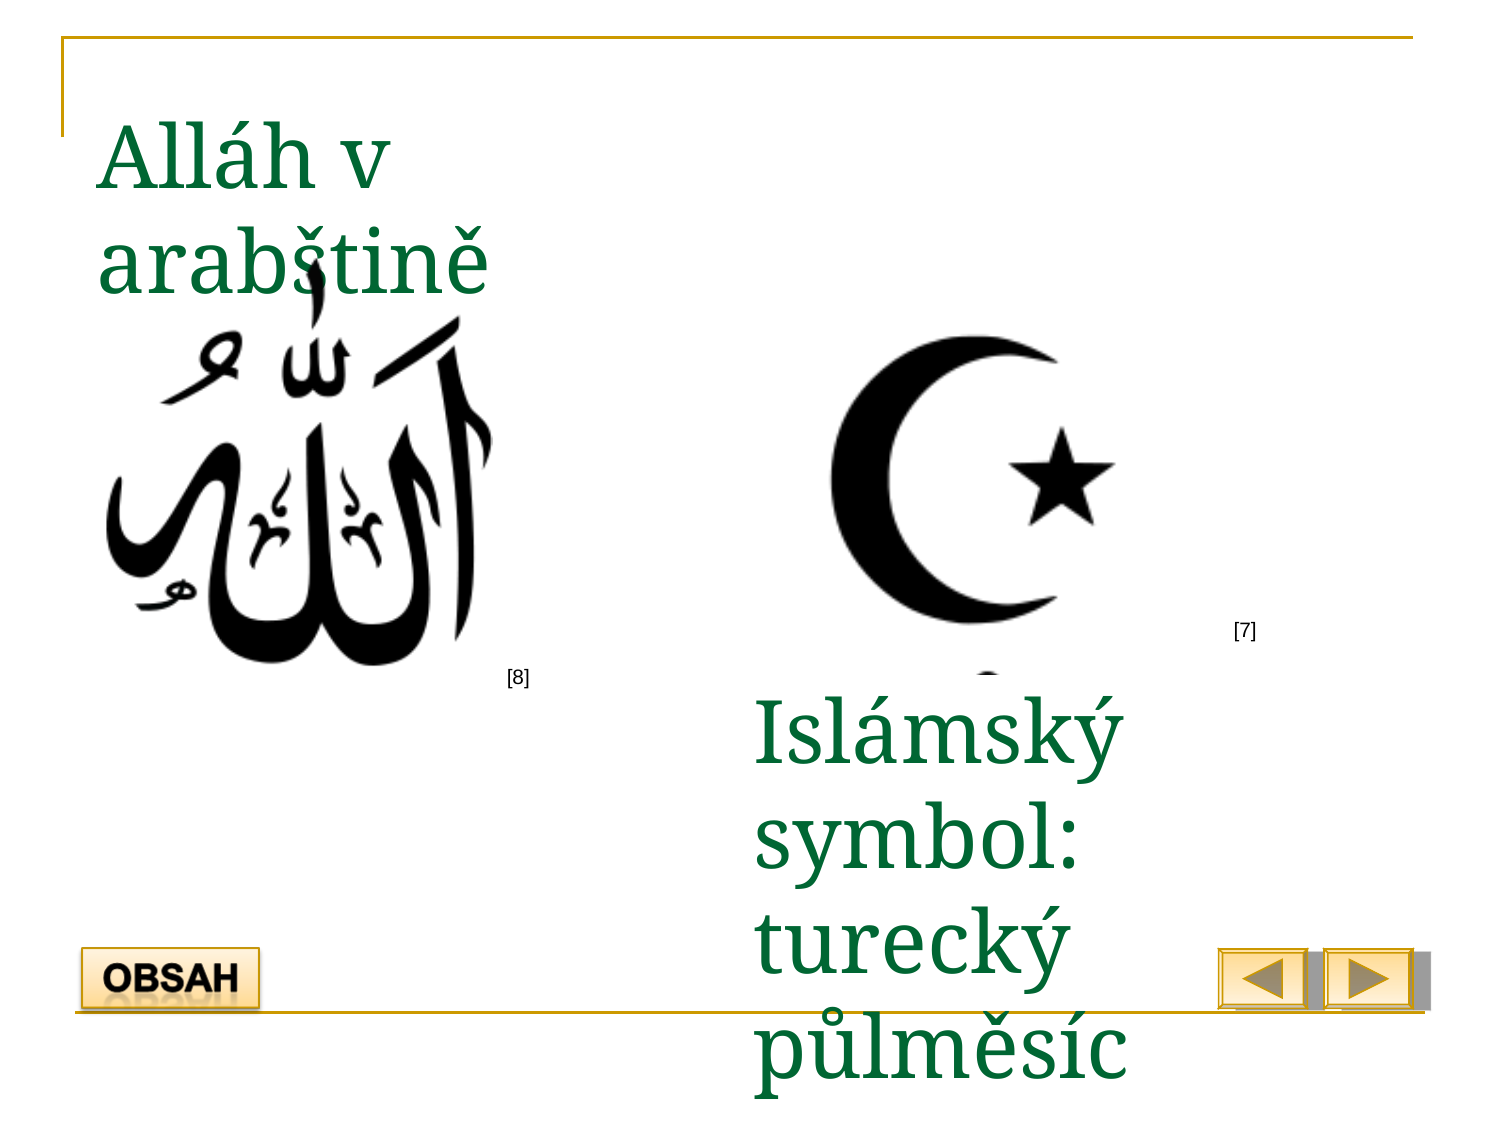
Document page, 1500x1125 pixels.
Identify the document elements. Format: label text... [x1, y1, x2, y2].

text_box [1220, 949, 1308, 1009]
text_box [8] [492, 656, 551, 697]
text_box [1325, 949, 1413, 1009]
picture [808, 292, 1172, 667]
text_box Islámský symbol: turecký půlměsíc [738, 667, 1395, 903]
text_box [7] [1218, 609, 1278, 650]
picture [69, 938, 272, 1055]
title Alláh v arabštině [81, 93, 687, 281]
text_box [105, 257, 493, 668]
